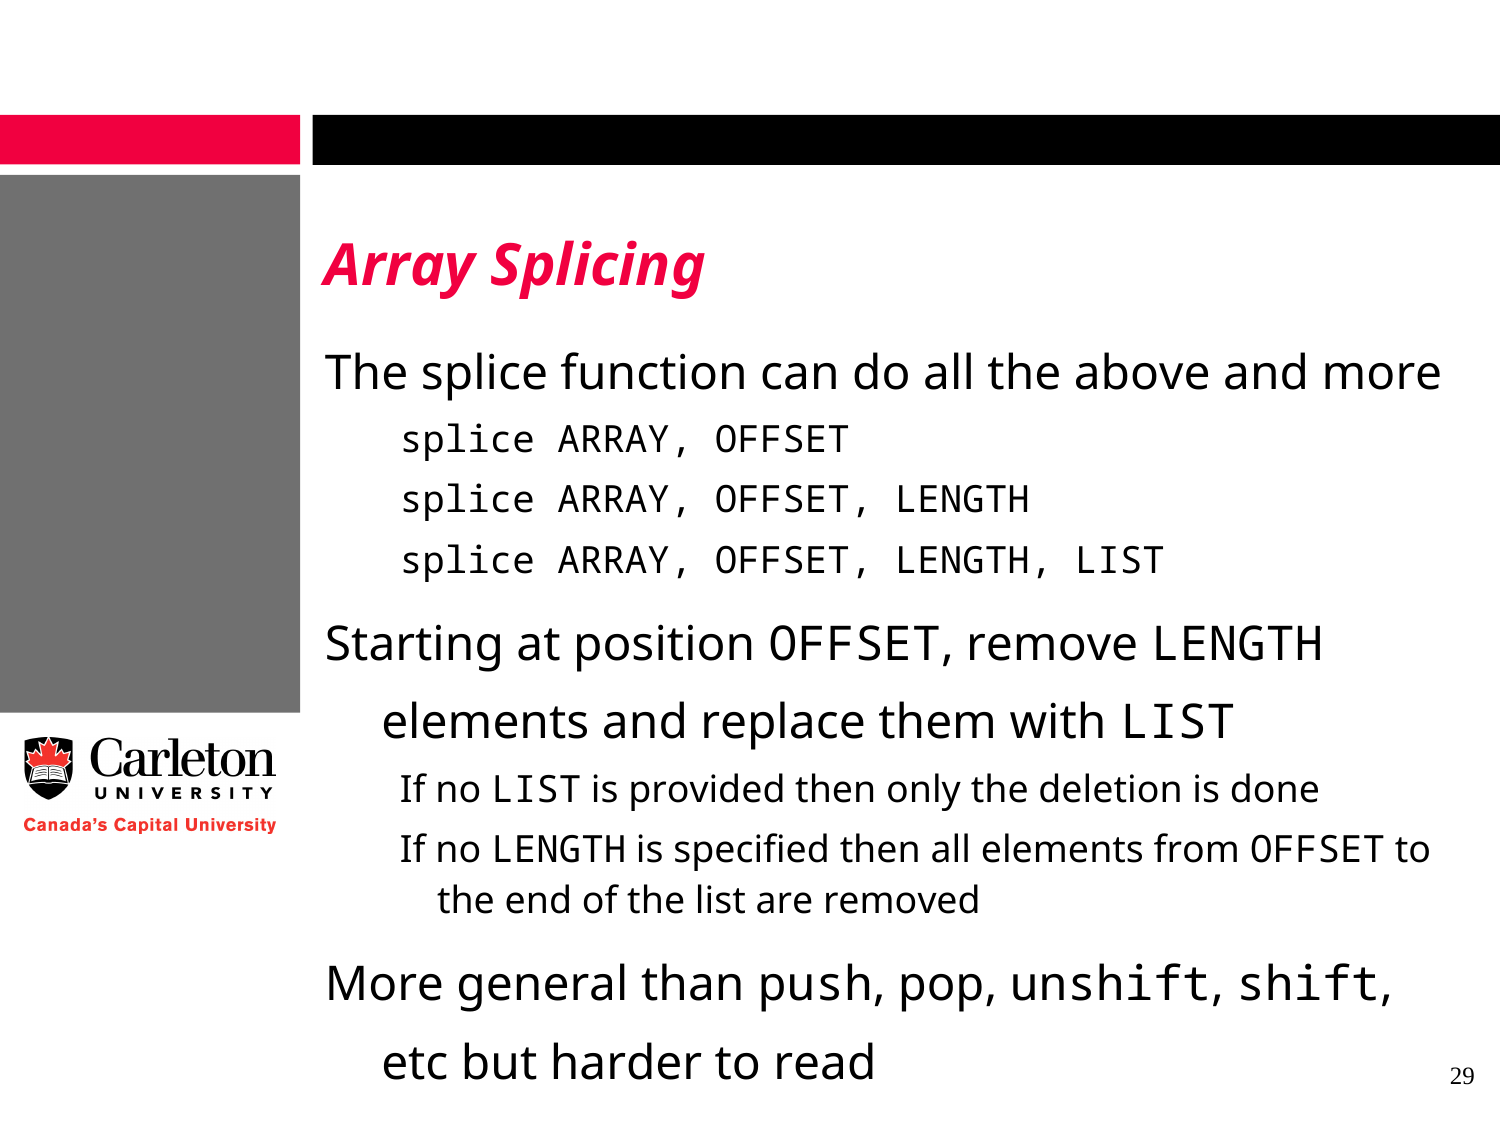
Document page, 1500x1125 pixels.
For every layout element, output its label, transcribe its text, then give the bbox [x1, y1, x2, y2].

title Array Splicing [324, 194, 1450, 324]
picture [24, 737, 276, 834]
list The splice function can do all the above and more splice ARRAY, OFFSET splice ARRAY, OFFSET, LENGTH splice ARRAY, OFFSET, LENGTH, LIST Starting at position OFFSET, remove LENGTH elements and replace them with LIST If no LIST is provided then only the deletion is done If no LENGTH is specified then all elements from OFFSET to the end of the list are removed More general than push, pop, unshift, shift, etc but harder to read [324, 324, 1450, 1036]
